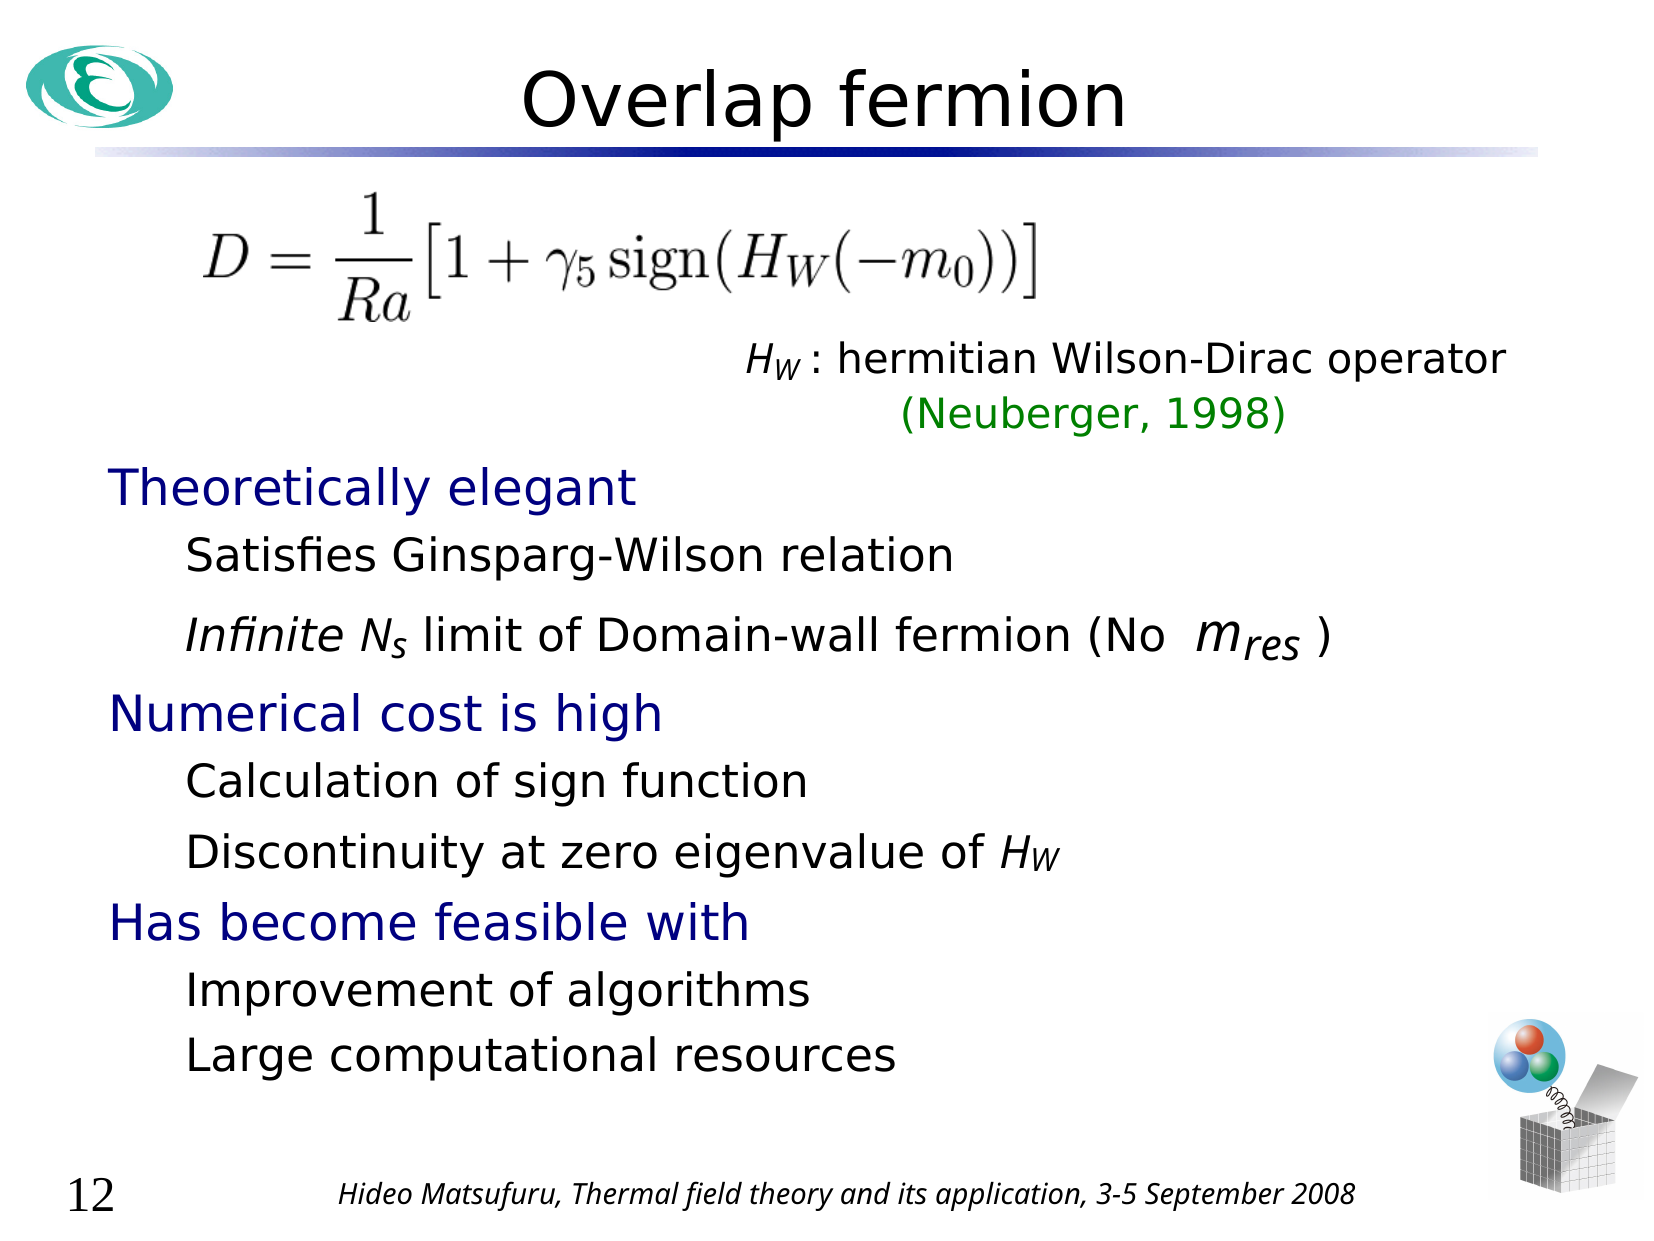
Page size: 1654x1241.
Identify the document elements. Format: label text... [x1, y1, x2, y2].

list Theoretically elegant Satisfies Ginsparg-Wilson relation Infinite Ns limit of Domain-wall fermion (No mres ) Numerical cost is high Calculation of sign function Discontinuity at zero eigenvalue of HW Has become feasible with Improvement of algorithms Large computational resources [90, 458, 1545, 1100]
text_box HW : hermitian Wilson-Dirac operator [745, 329, 1516, 383]
picture [203, 191, 1036, 322]
list (Neuberger, 1998) [97, 382, 1601, 522]
picture [1488, 1012, 1644, 1200]
title Overlap fermion [201, 47, 1450, 154]
picture [95, 147, 1538, 157]
picture [20, 37, 179, 136]
